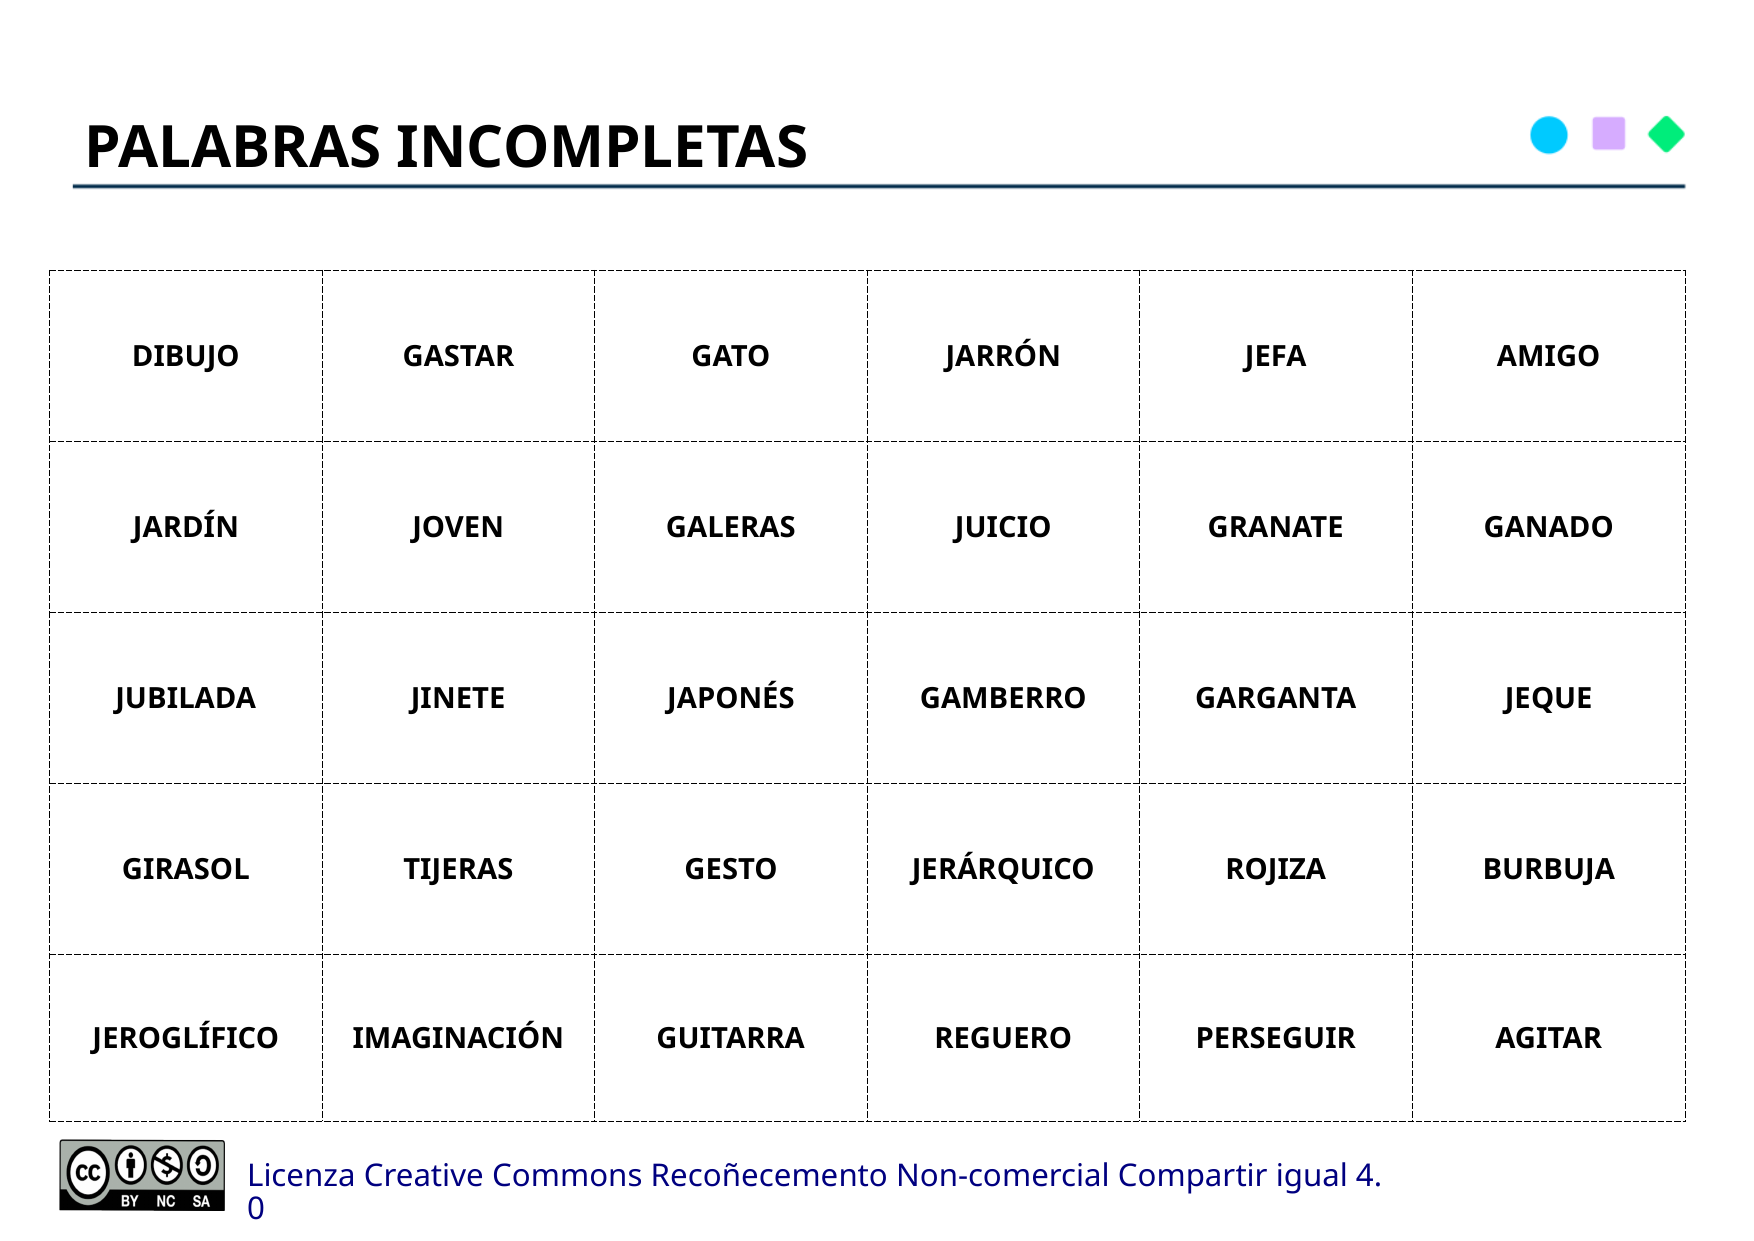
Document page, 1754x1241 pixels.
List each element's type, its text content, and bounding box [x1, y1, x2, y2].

table_cell JUBILADA [50, 612, 322, 783]
table_cell GRANATE [1140, 441, 1412, 612]
table_cell ROJIZA [1140, 783, 1412, 954]
picture [59, 88, 84, 211]
table_cell GIRASOL [50, 783, 322, 954]
table_header JEFA [1140, 270, 1412, 441]
text_box Licenza Creative Commons Recoñecemento Non-comercial Compartir igual 4.0 [232, 1125, 1400, 1223]
table_header GATO [595, 270, 867, 441]
table_header GASTAR [322, 270, 595, 441]
table_cell JARDÍN [50, 441, 322, 612]
table_cell BURBUJA [1412, 783, 1685, 954]
table_header DIBUJO [50, 270, 322, 441]
table_cell JAPONÉS [595, 612, 867, 783]
table_header JARRÓN [867, 270, 1140, 441]
table_cell GANADO [1412, 441, 1685, 612]
table_cell GAMBERRO [867, 612, 1140, 783]
table_cell IMAGINACIÓN [322, 954, 595, 1121]
table_cell GARGANTA [1140, 612, 1412, 783]
table_cell JOVEN [322, 441, 595, 612]
table_cell PERSEGUIR [1140, 954, 1412, 1121]
table_cell GUITARRA [595, 954, 867, 1121]
table_cell GALERAS [595, 441, 867, 612]
table_cell JERÁRQUICO [867, 783, 1140, 954]
title PALABRAS INCOMPLETAS [84, 70, 1601, 219]
table_cell REGUERO [867, 954, 1140, 1121]
table_cell AGITAR [1412, 954, 1685, 1121]
table_header AMIGO [1412, 270, 1685, 441]
table_cell JEQUE [1412, 612, 1685, 783]
table_cell JEROGLÍFICO [50, 954, 322, 1121]
table_cell GESTO [595, 783, 867, 954]
table_cell TIJERAS [322, 783, 595, 954]
picture [1601, 88, 1695, 211]
table_cell JINETE [322, 612, 595, 783]
table_cell JUICIO [867, 441, 1140, 612]
picture [59, 1139, 225, 1211]
